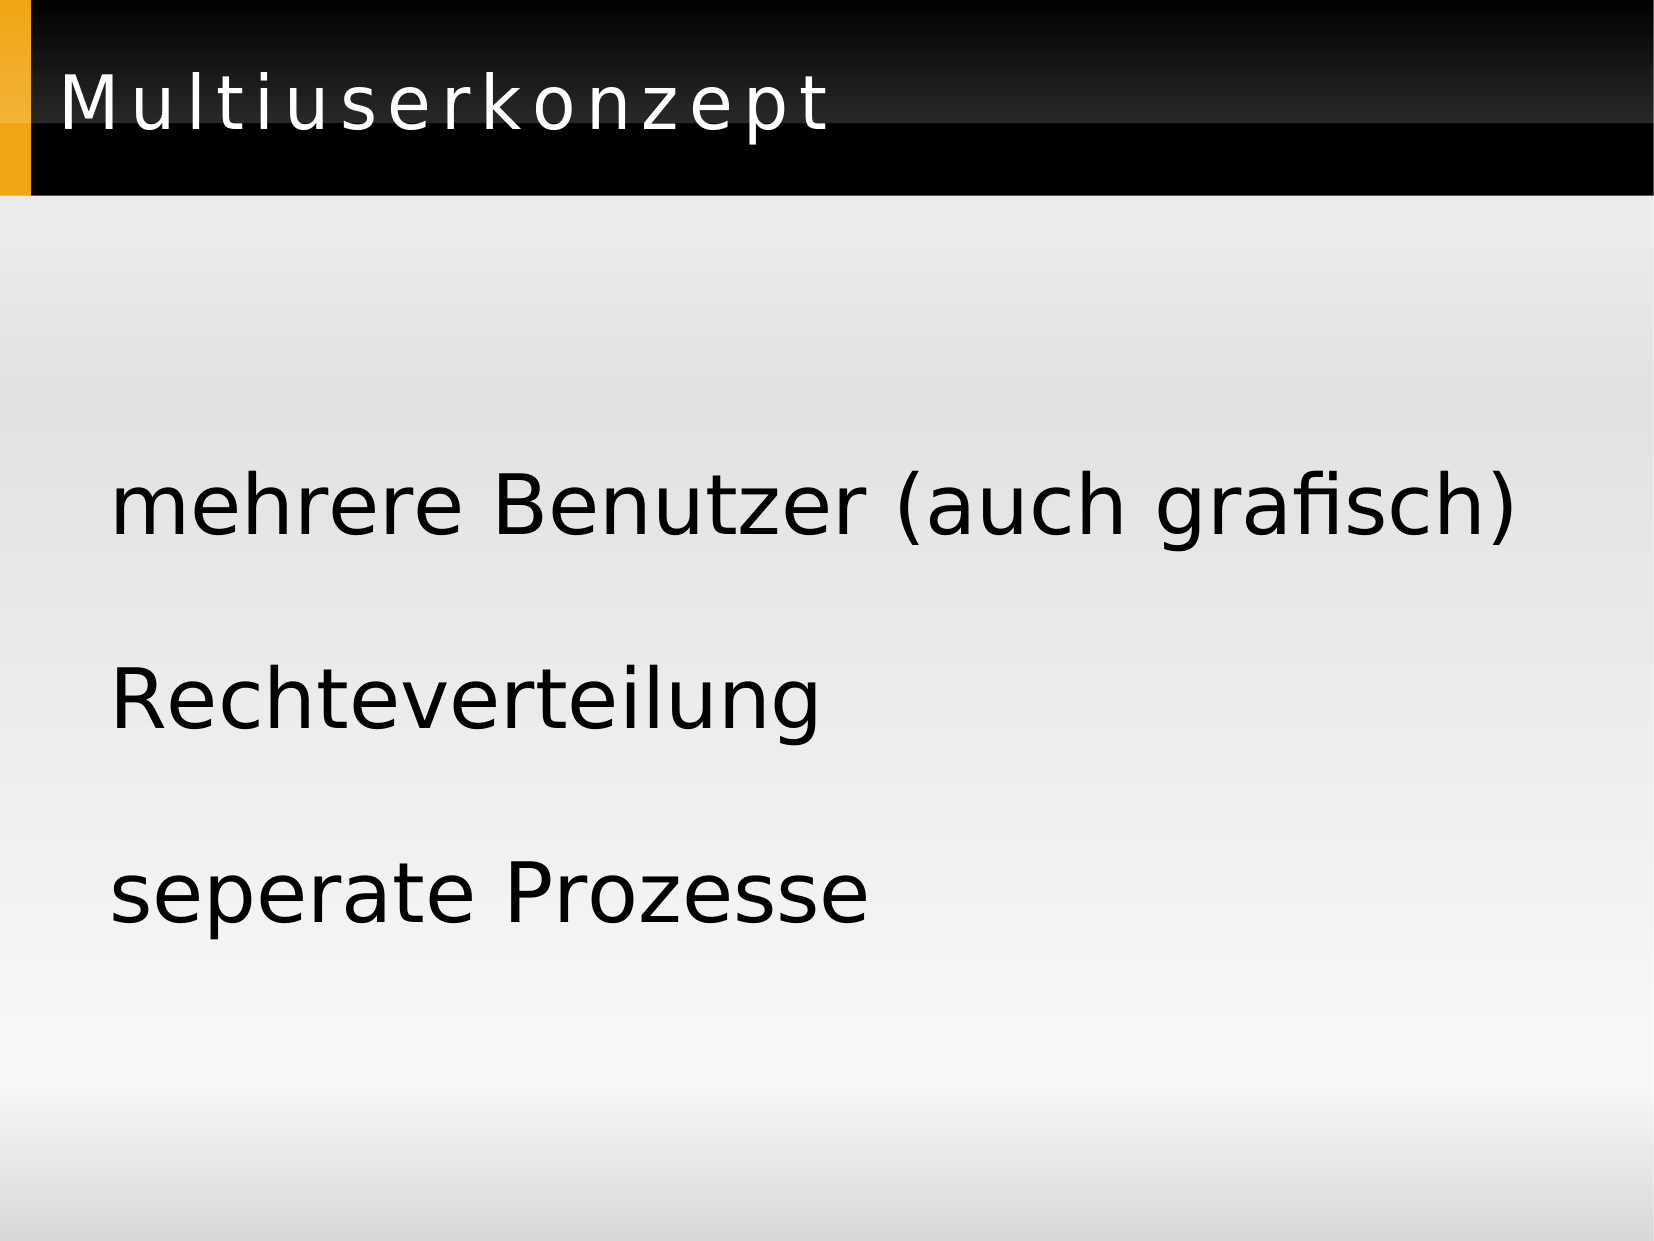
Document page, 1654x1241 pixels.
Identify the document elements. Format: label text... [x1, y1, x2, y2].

title Multiuserkonzept [59, 29, 1270, 178]
picture [0, 0, 1654, 1241]
subtitle mehrere Benutzer (auch grafisch) Rechteverteilung seperate Prozesse [82, 290, 1571, 1109]
